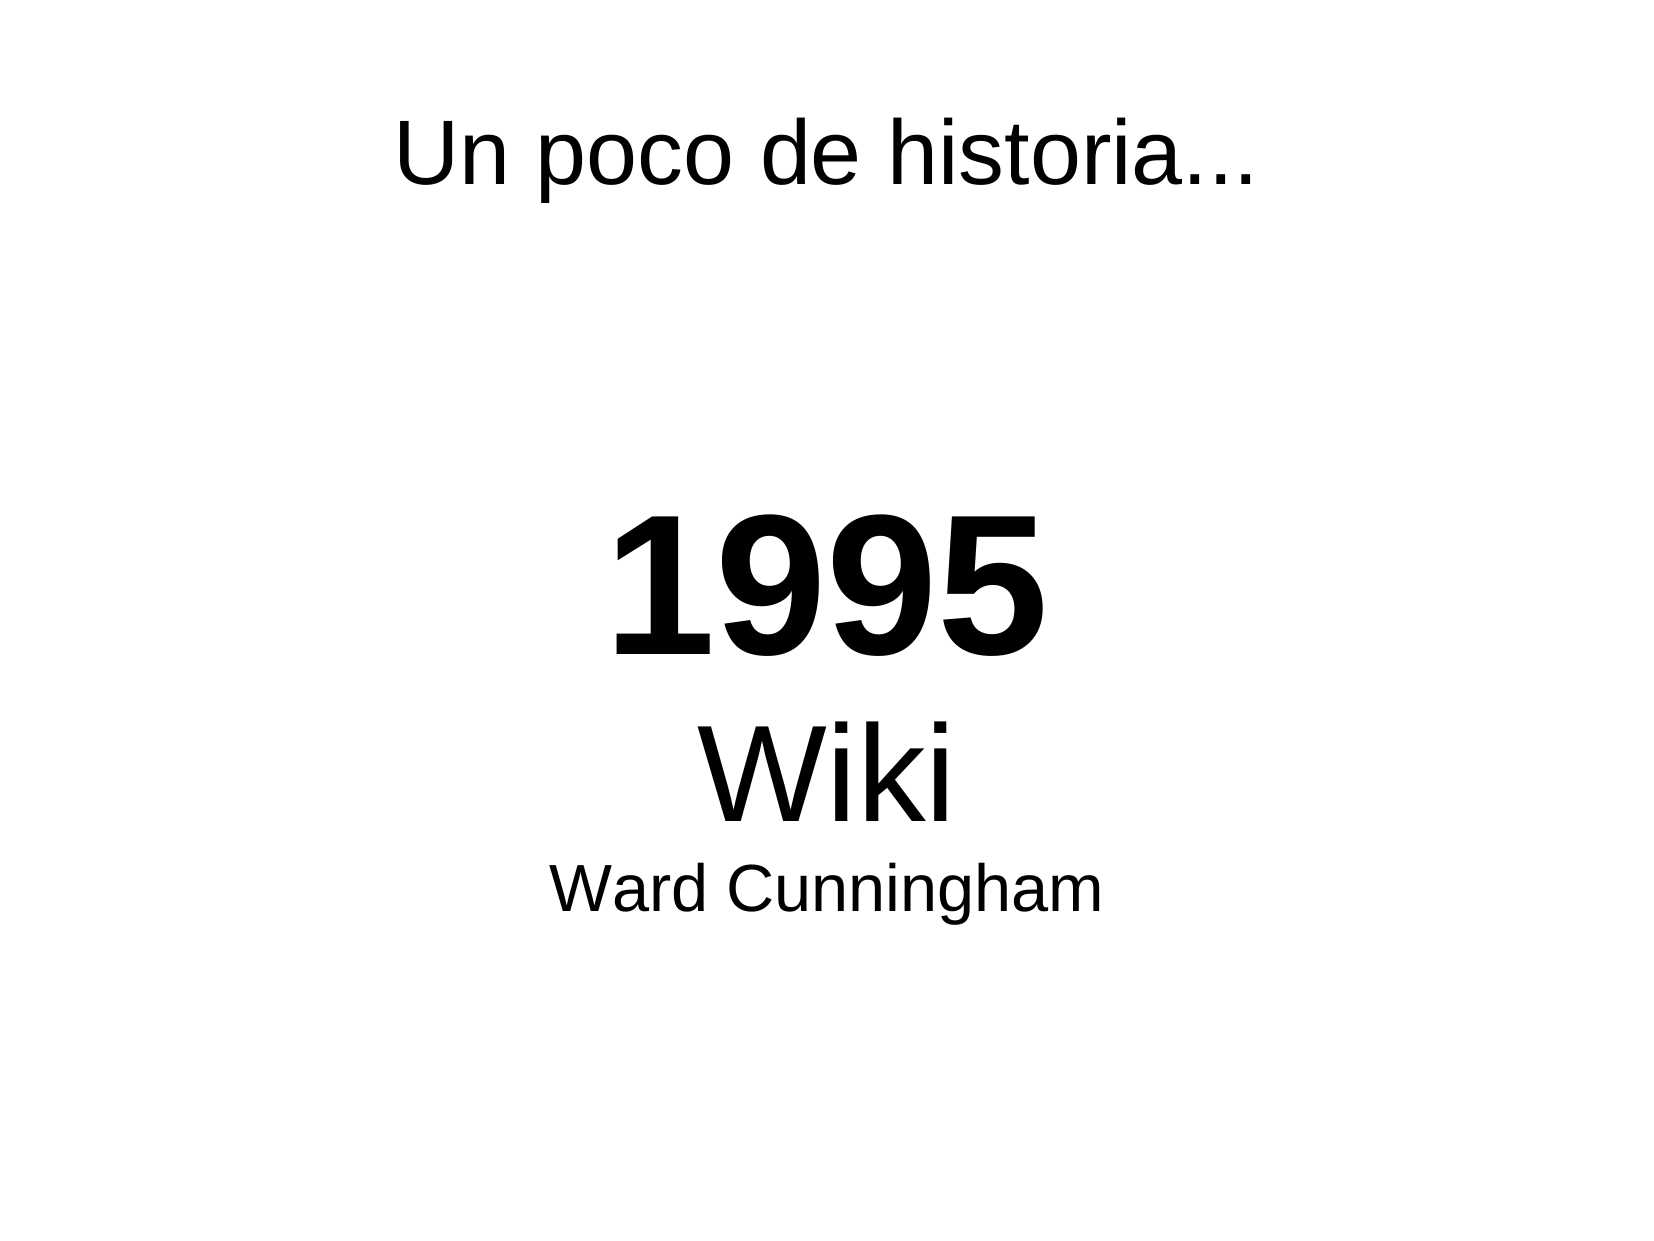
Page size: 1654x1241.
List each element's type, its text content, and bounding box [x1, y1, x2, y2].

subtitle 1995 Wiki Ward Cunningham [82, 290, 1571, 1109]
title Un poco de historia... [82, 49, 1571, 257]
